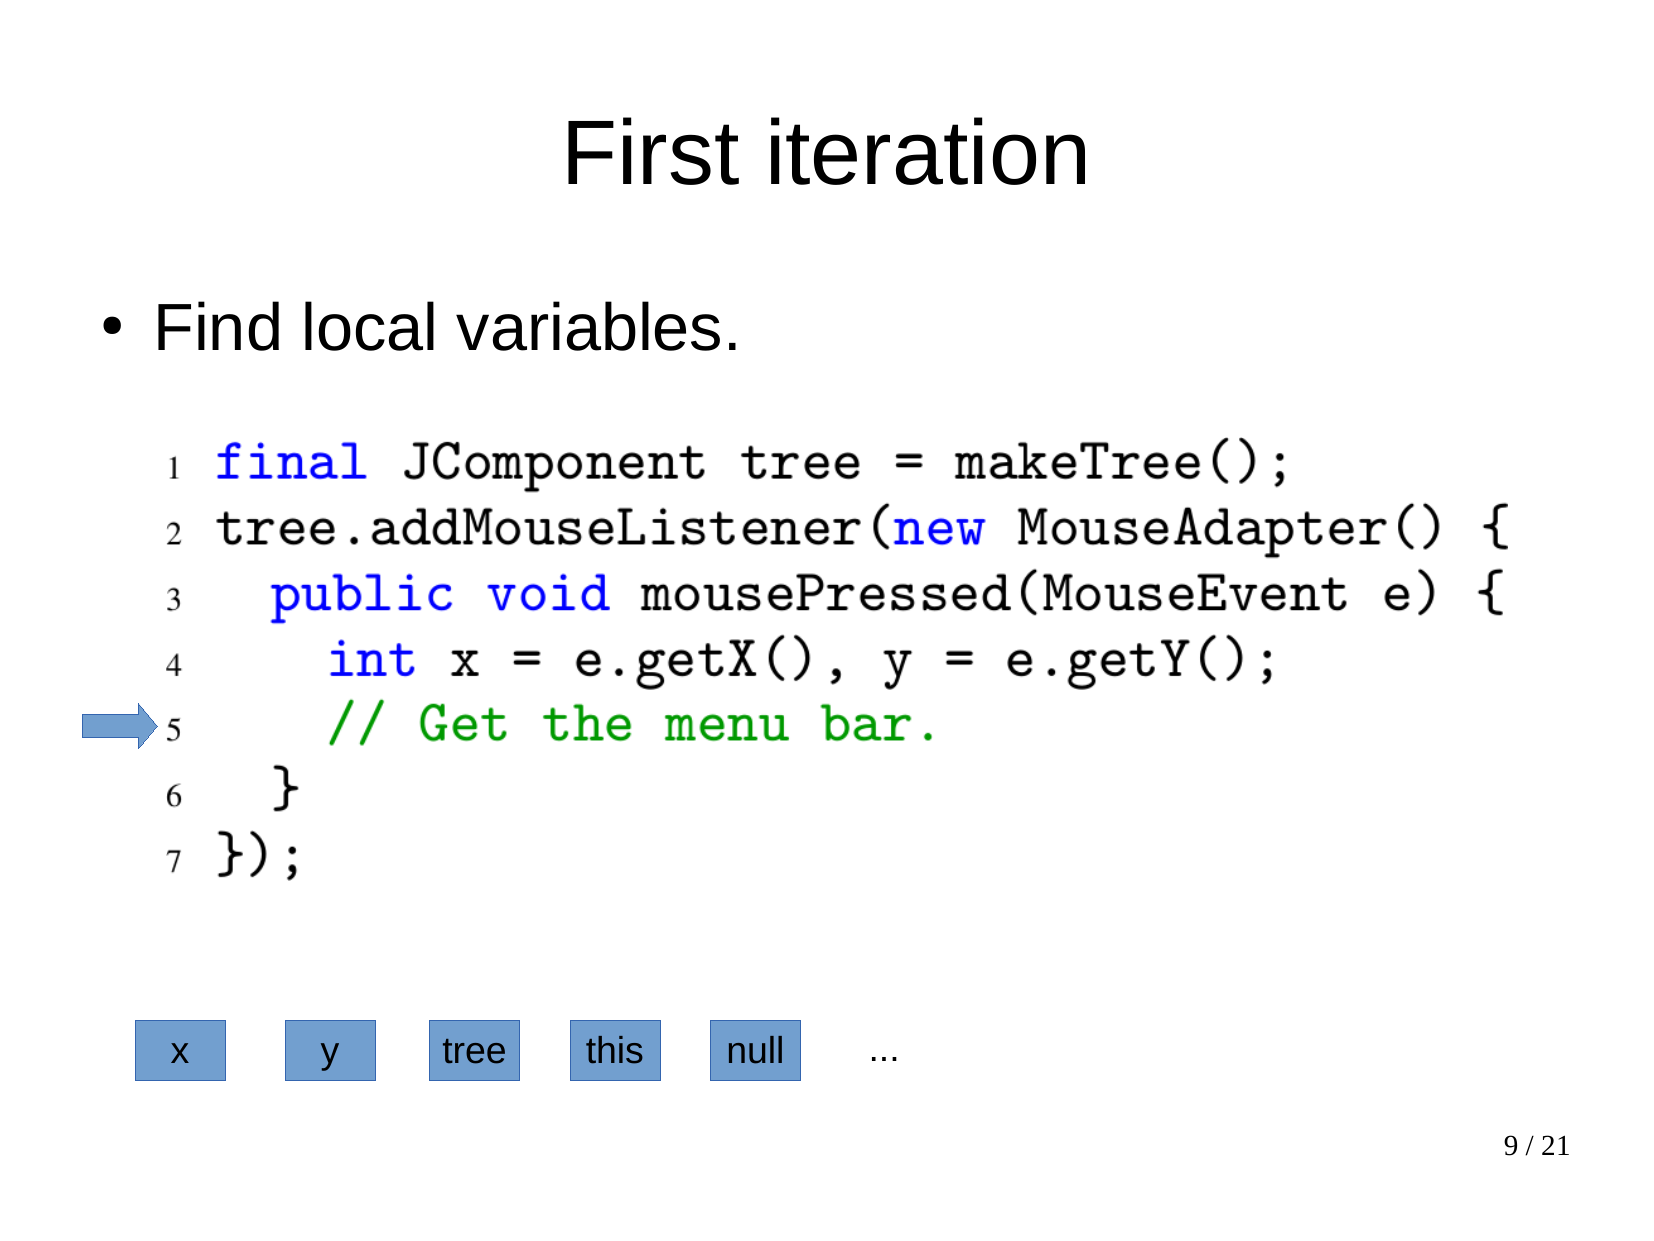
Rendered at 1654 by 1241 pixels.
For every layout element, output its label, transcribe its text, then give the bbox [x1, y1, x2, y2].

text_box ... [853, 1020, 916, 1077]
title First iteration [82, 49, 1571, 257]
picture [166, 437, 1508, 881]
list Find local variables. [82, 290, 1571, 1010]
text_box y [285, 1020, 376, 1081]
text_box tree [429, 1020, 520, 1081]
text_box this [570, 1020, 661, 1081]
text_box null [710, 1020, 801, 1081]
text_box x [135, 1020, 226, 1081]
text_box [82, 703, 158, 749]
